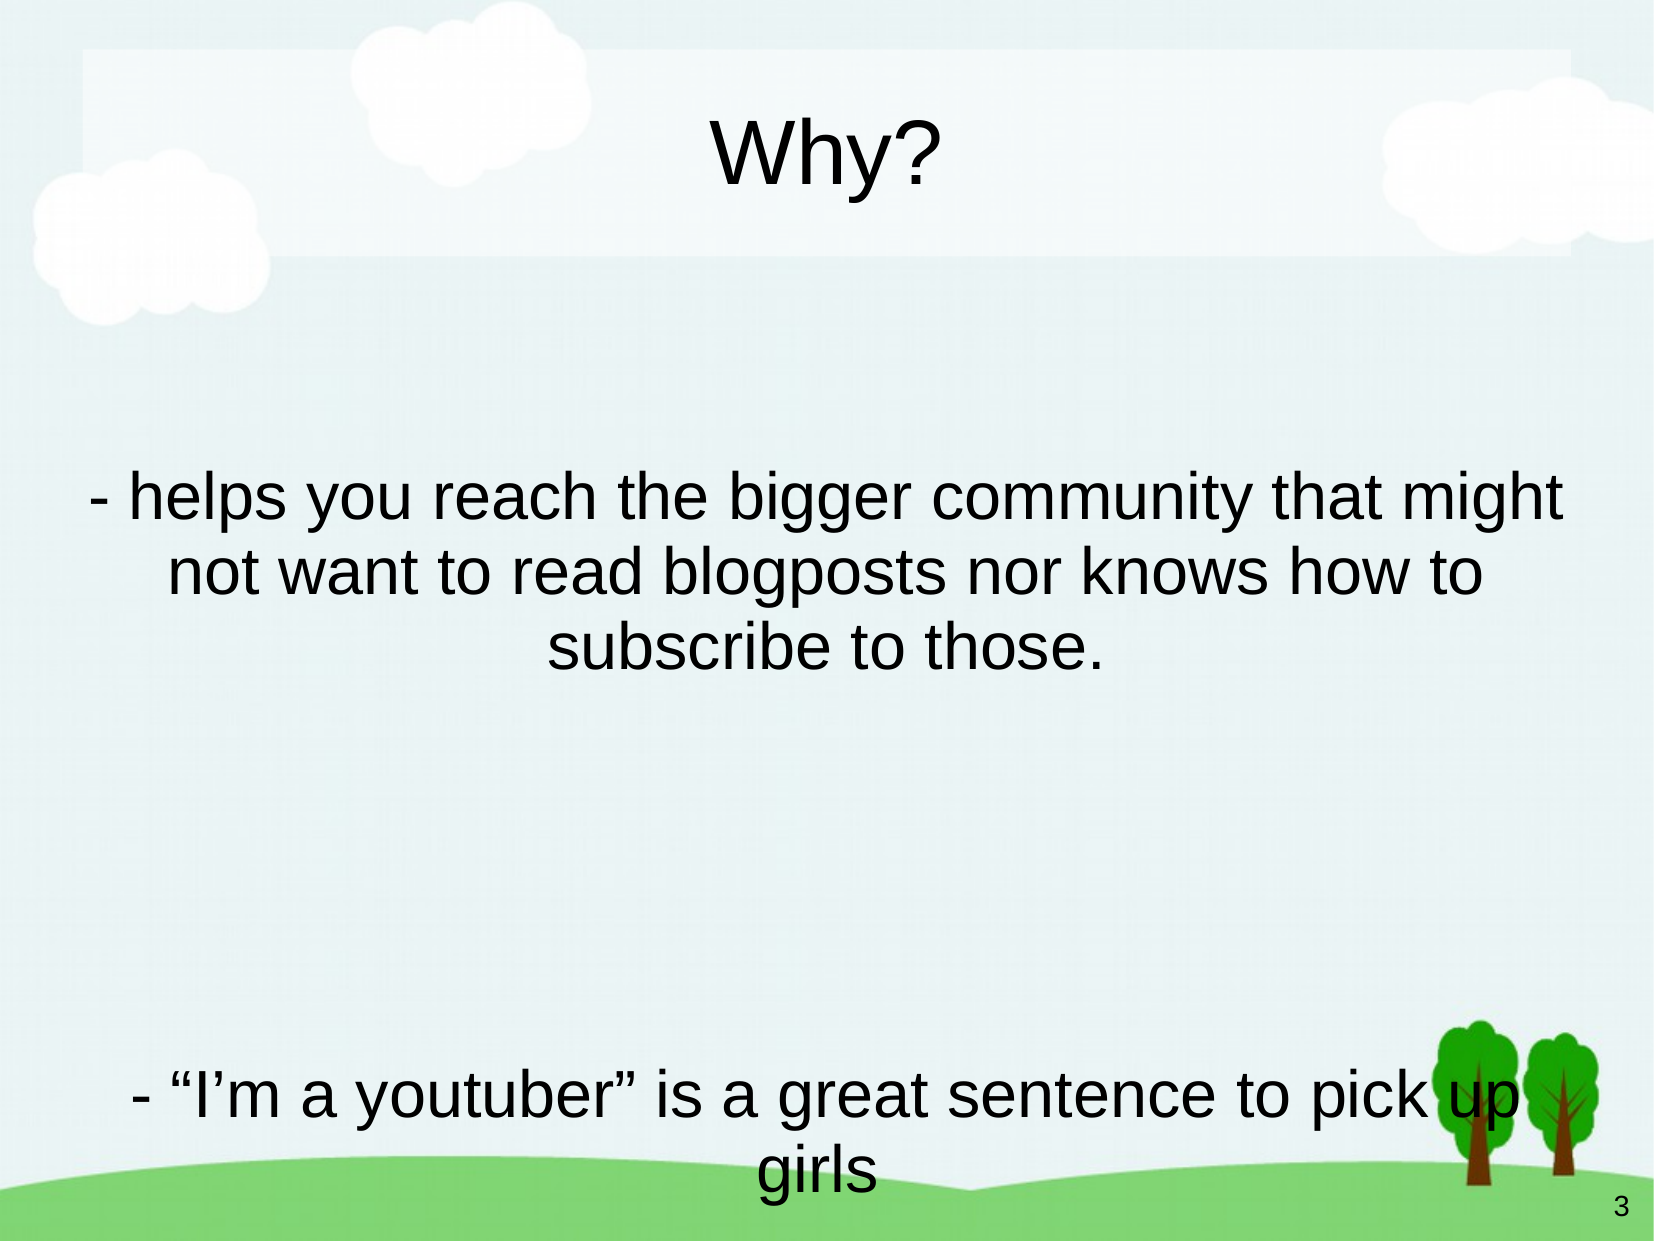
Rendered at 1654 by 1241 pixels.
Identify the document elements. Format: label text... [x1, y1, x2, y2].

subtitle - helps you reach the bigger community that might not want to read blogposts nor knows how to subscribe to those. - “I’m a youtuber” is a great sentence to pick up girls [82, 435, 1571, 1232]
title Why? [82, 49, 1571, 257]
picture [0, 0, 1654, 1241]
